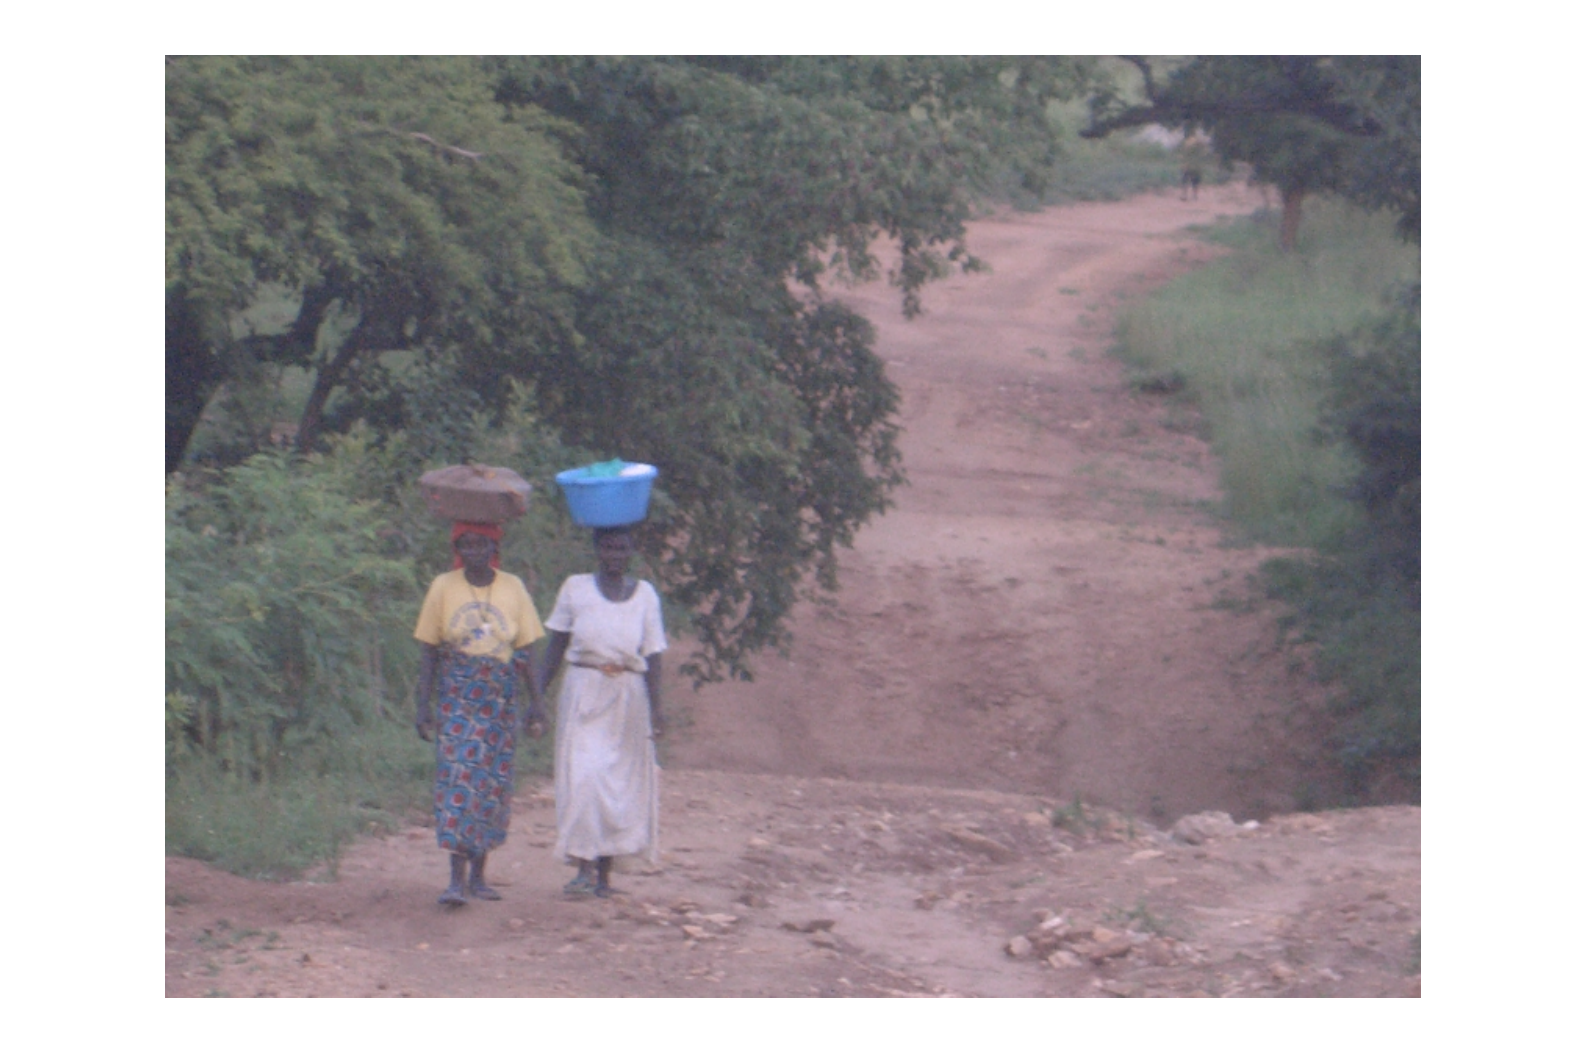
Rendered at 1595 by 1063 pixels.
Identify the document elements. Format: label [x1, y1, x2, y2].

picture [165, 55, 1421, 999]
